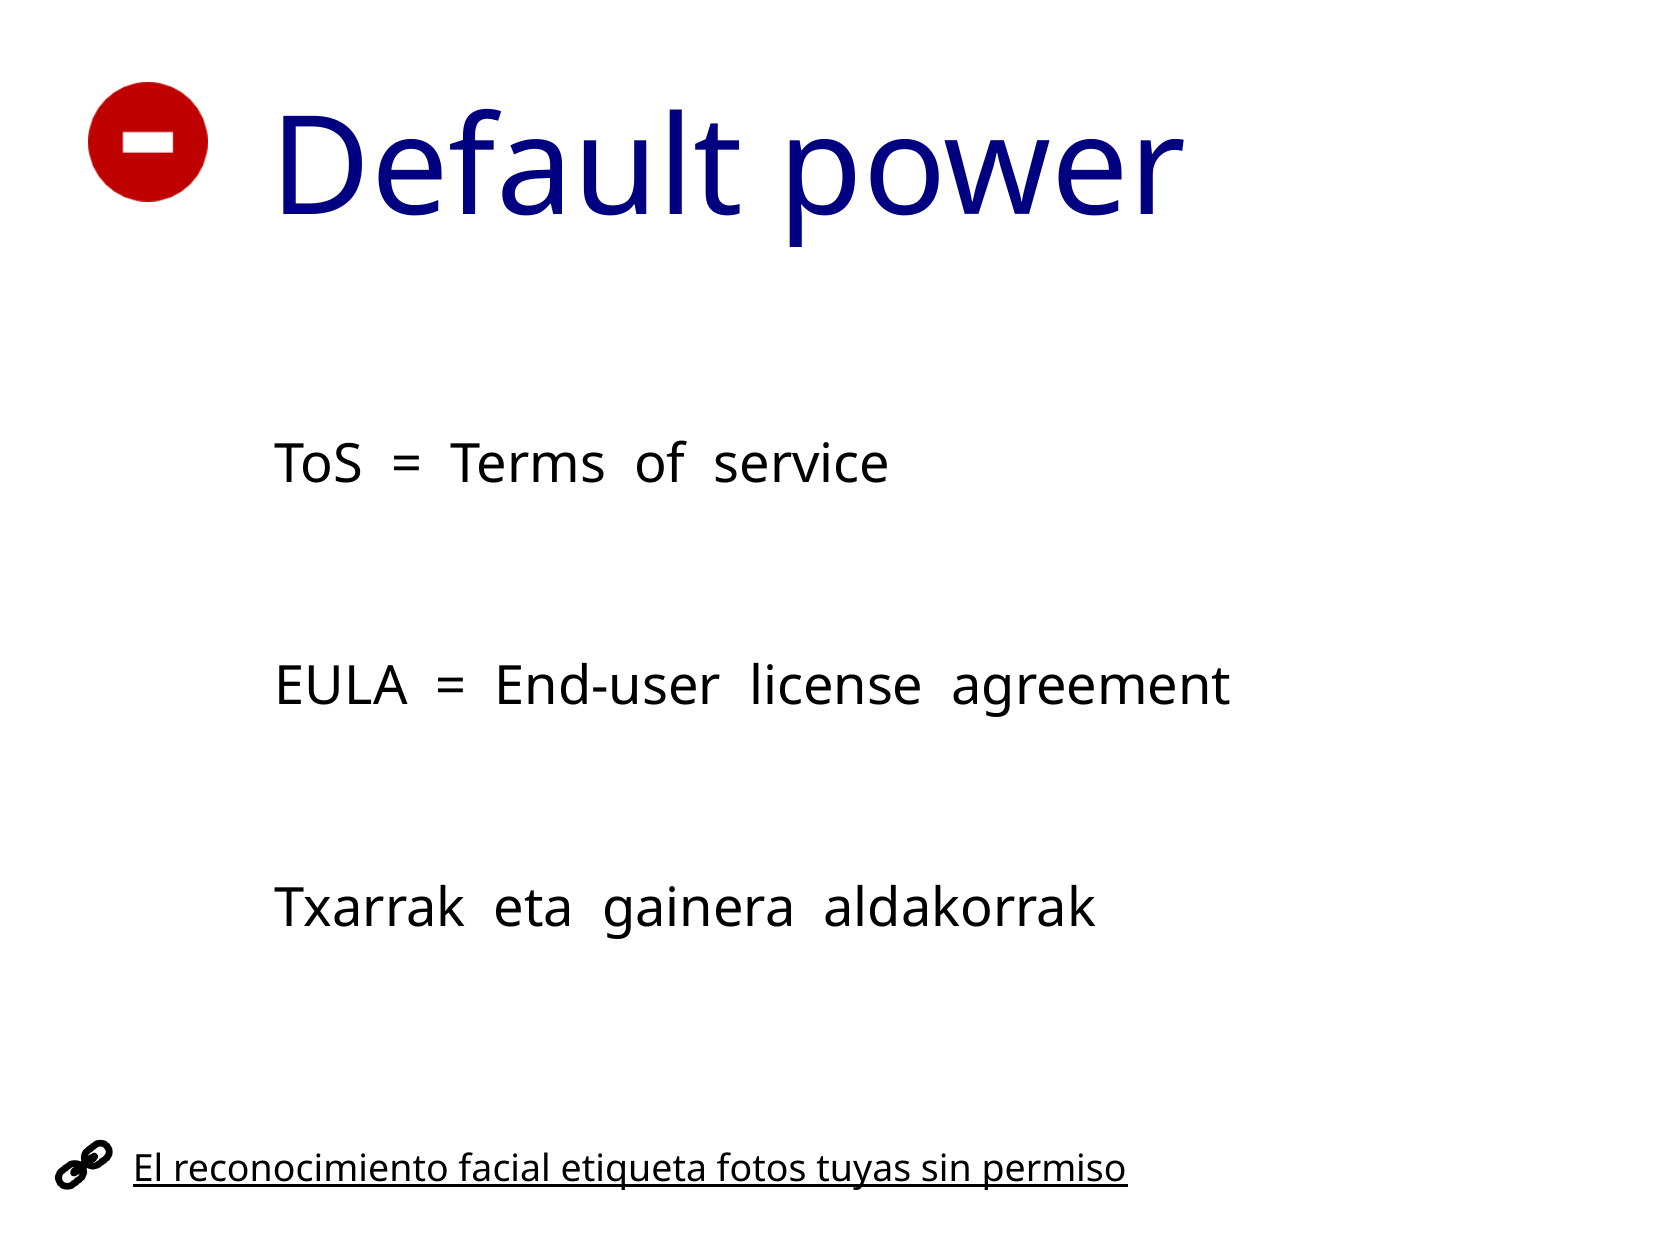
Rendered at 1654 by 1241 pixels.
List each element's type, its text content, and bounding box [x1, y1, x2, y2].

text_box Default power [256, 59, 1353, 237]
picture [53, 1138, 114, 1191]
text_box El reconocimiento facial etiqueta fotos tuyas sin permiso [118, 1133, 1111, 1191]
text_box ToS = Terms of service EULA = End-user license agreement Txarrak eta gainera aldakorrak [259, 416, 1412, 924]
picture [88, 82, 208, 202]
